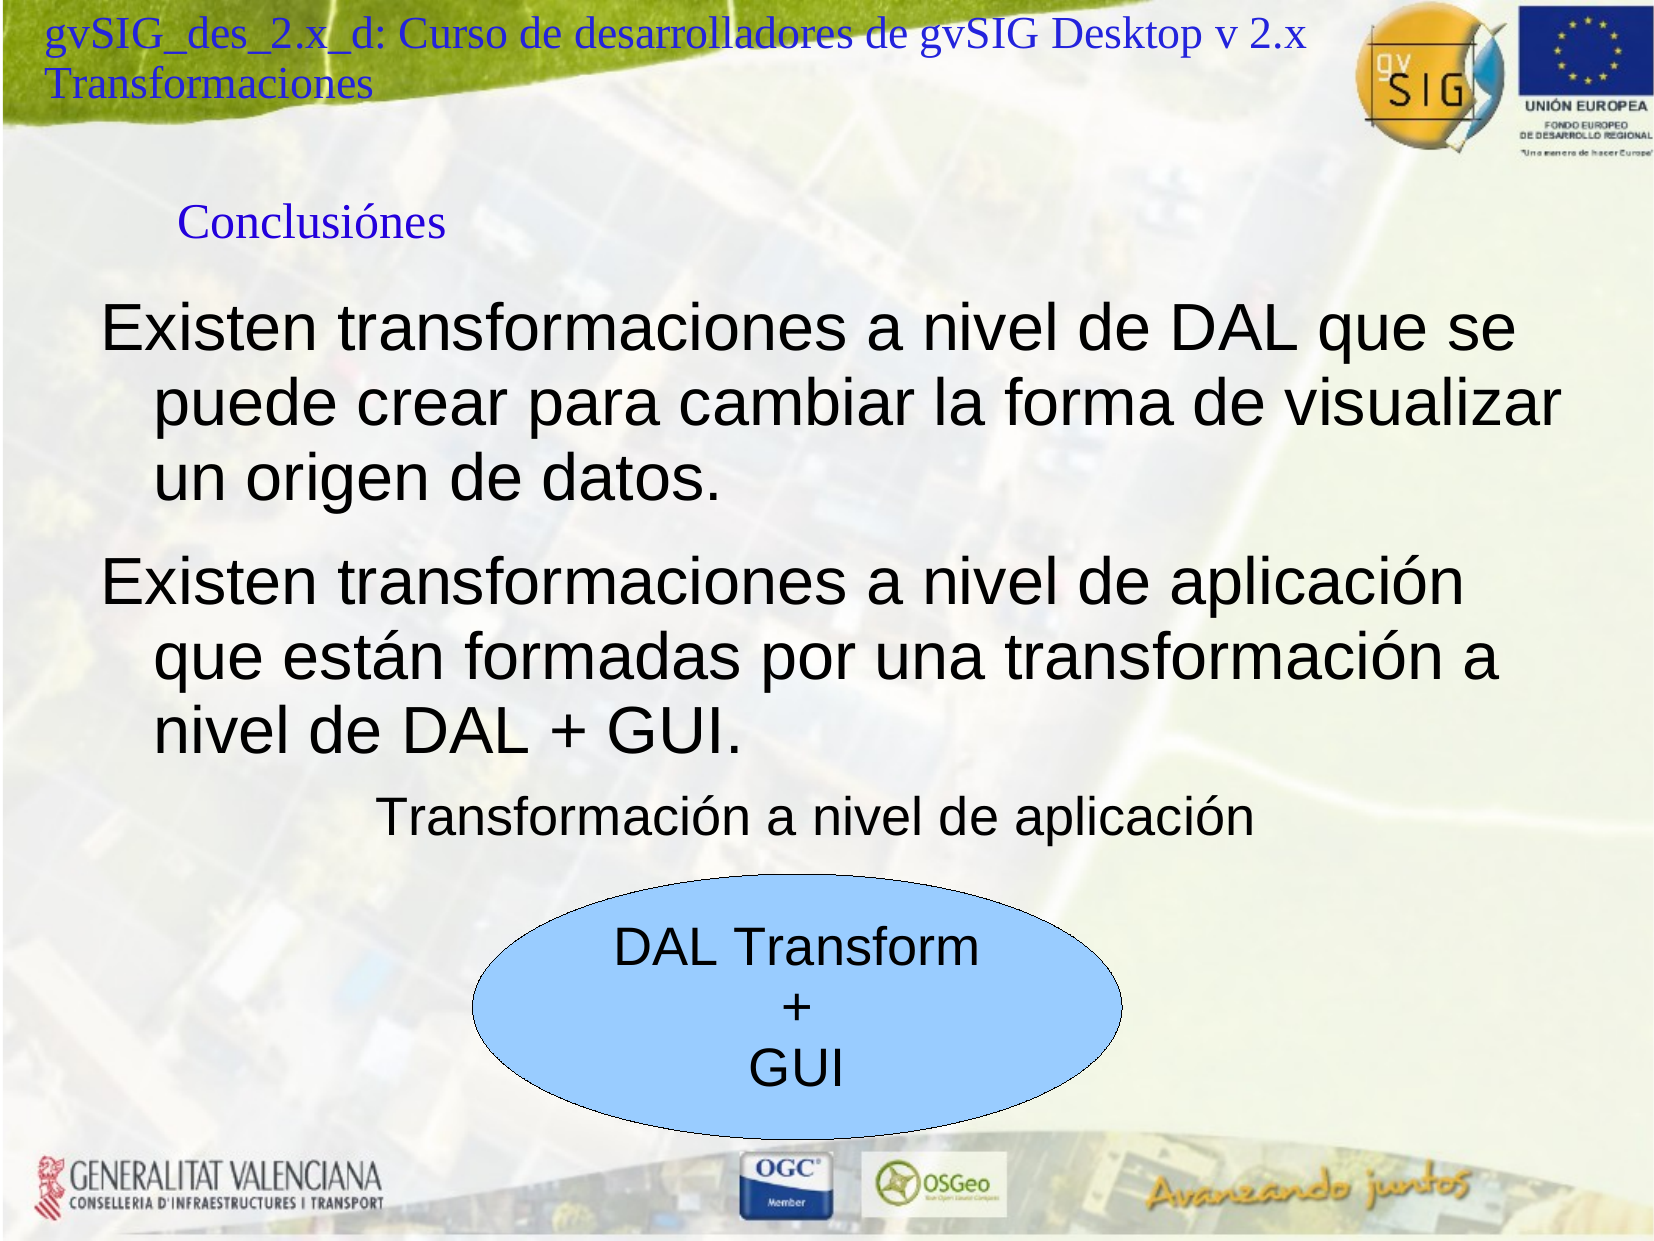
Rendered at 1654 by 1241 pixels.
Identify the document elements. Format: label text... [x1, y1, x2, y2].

picture [2, 0, 1654, 1241]
text_box DAL Transform + GUI [472, 874, 1123, 1140]
title Conclusiónes [177, 88, 1329, 290]
list Existen transformaciones a nivel de DAL que se puede crear para cambiar la forma de visualizar un origen de datos. Existen transformaciones a nivel de aplicación que están formadas por una transformación a nivel de DAL + GUI. [82, 290, 1571, 931]
text_box Transformación a nivel de aplicación [360, 779, 1272, 855]
